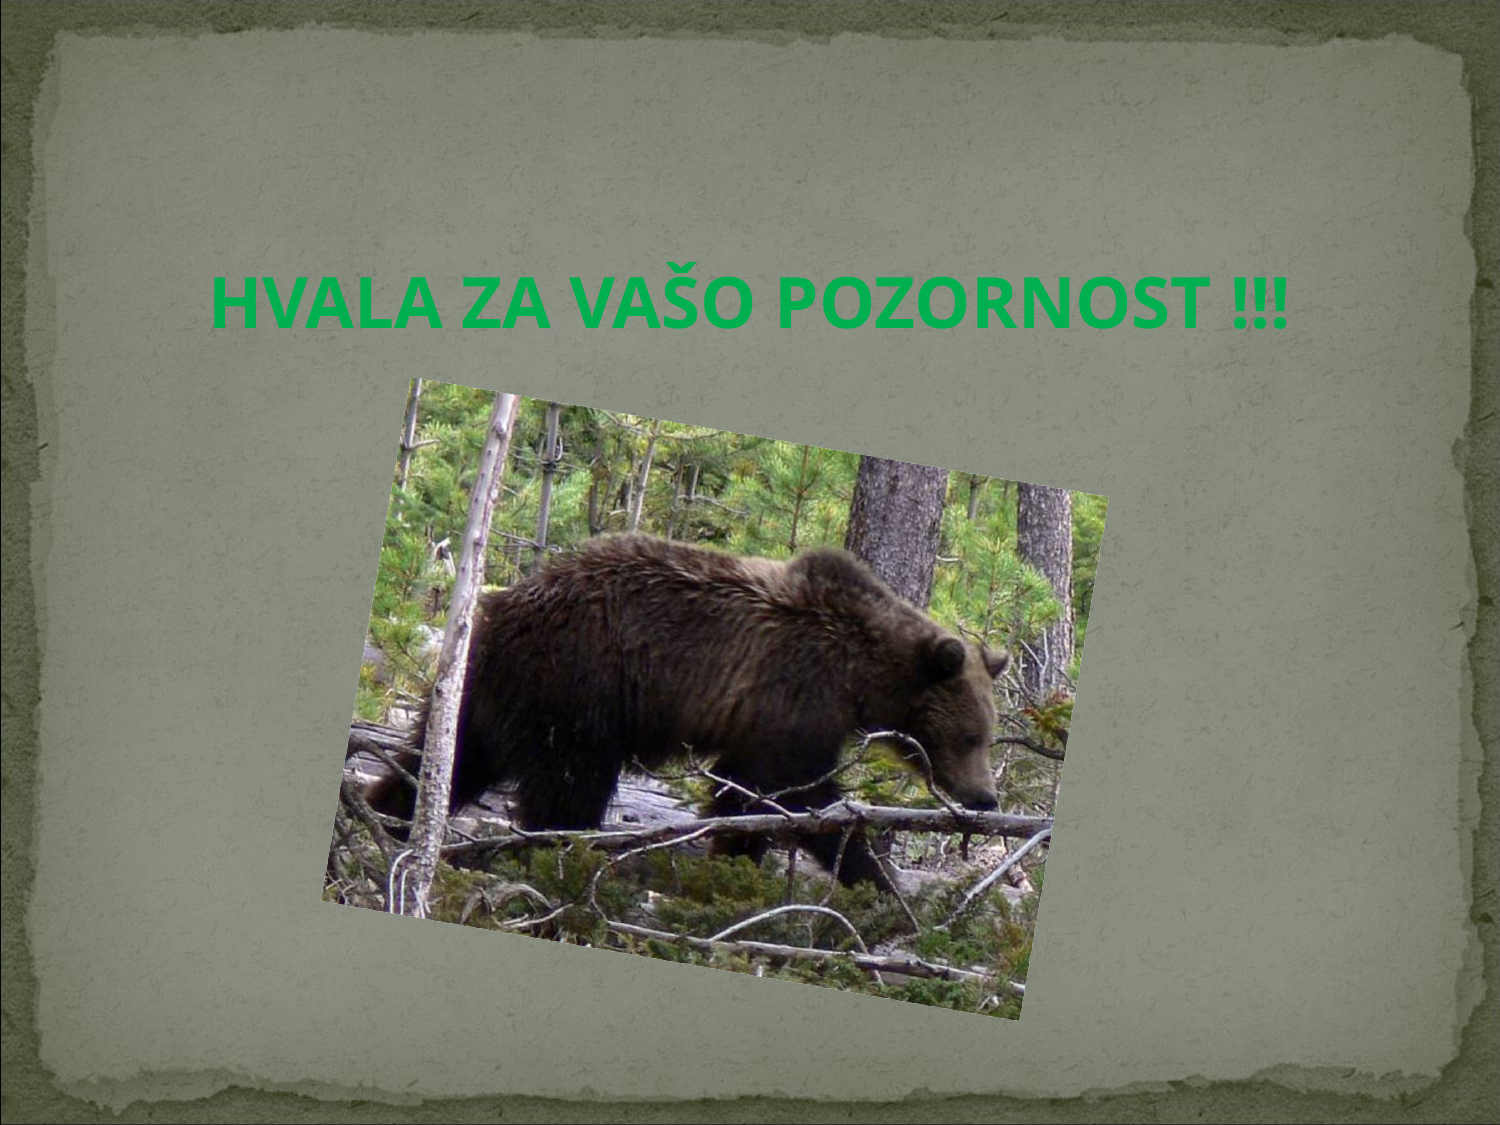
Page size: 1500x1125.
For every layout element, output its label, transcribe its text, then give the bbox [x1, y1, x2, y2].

list HVALA ZA VAŠO POZORNOST !!! [75, 249, 1425, 1000]
picture [0, 0, 1500, 1125]
